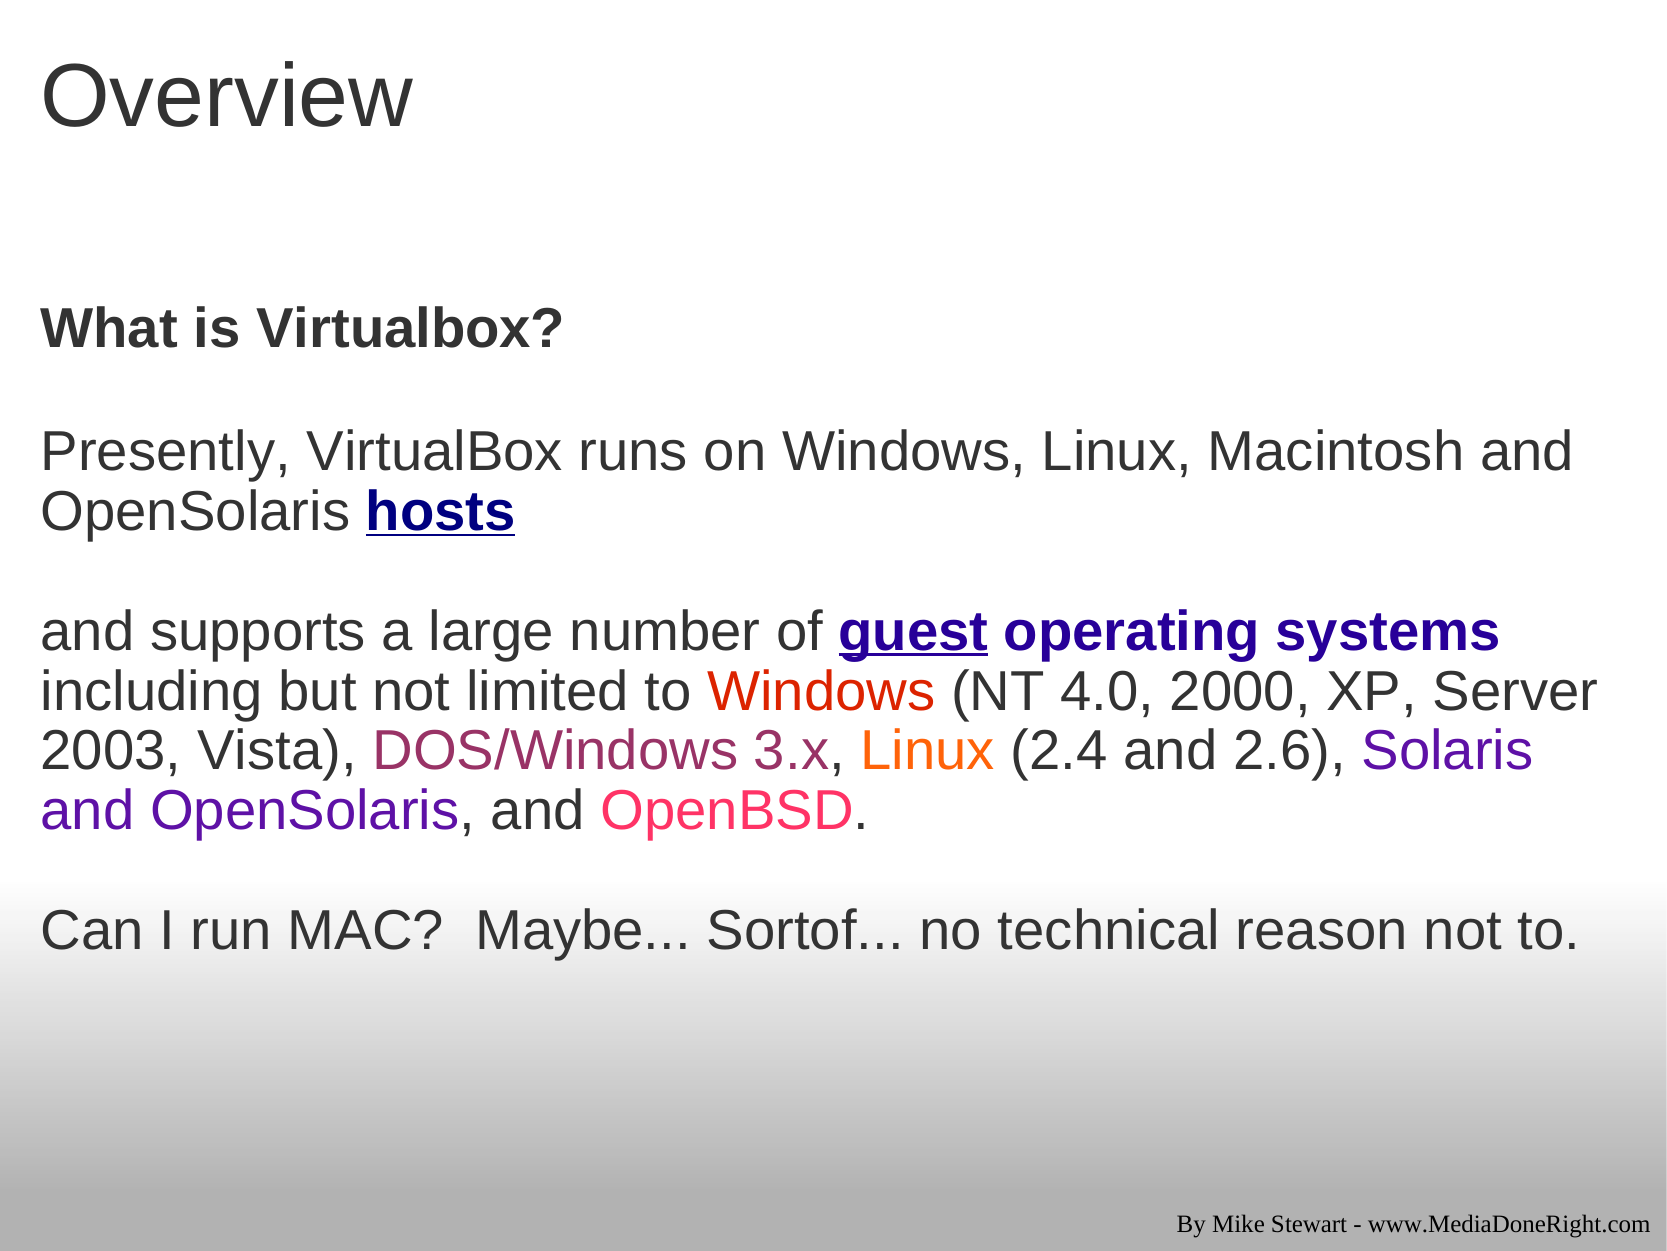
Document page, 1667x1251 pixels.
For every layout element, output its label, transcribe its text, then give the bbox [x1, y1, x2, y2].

text_box By Mike Stewart - www.MediaDoneRight.com [1162, 1200, 1666, 1246]
picture [0, 0, 1667, 1251]
title Overview [40, 50, 1627, 201]
list What is Virtualbox? Presently, VirtualBox runs on Windows, Linux, Macintosh and OpenSolaris hosts and supports a large number of guest operating systems including but not limited to Windows (NT 4.0, 2000, XP, Server 2003, Vista), DOS/Windows 3.x, Linux (2.4 and 2.6), Solaris and OpenSolaris, and OpenBSD. Can I run MAC? Maybe... Sortof... no technical reason not to. [40, 300, 1627, 1201]
